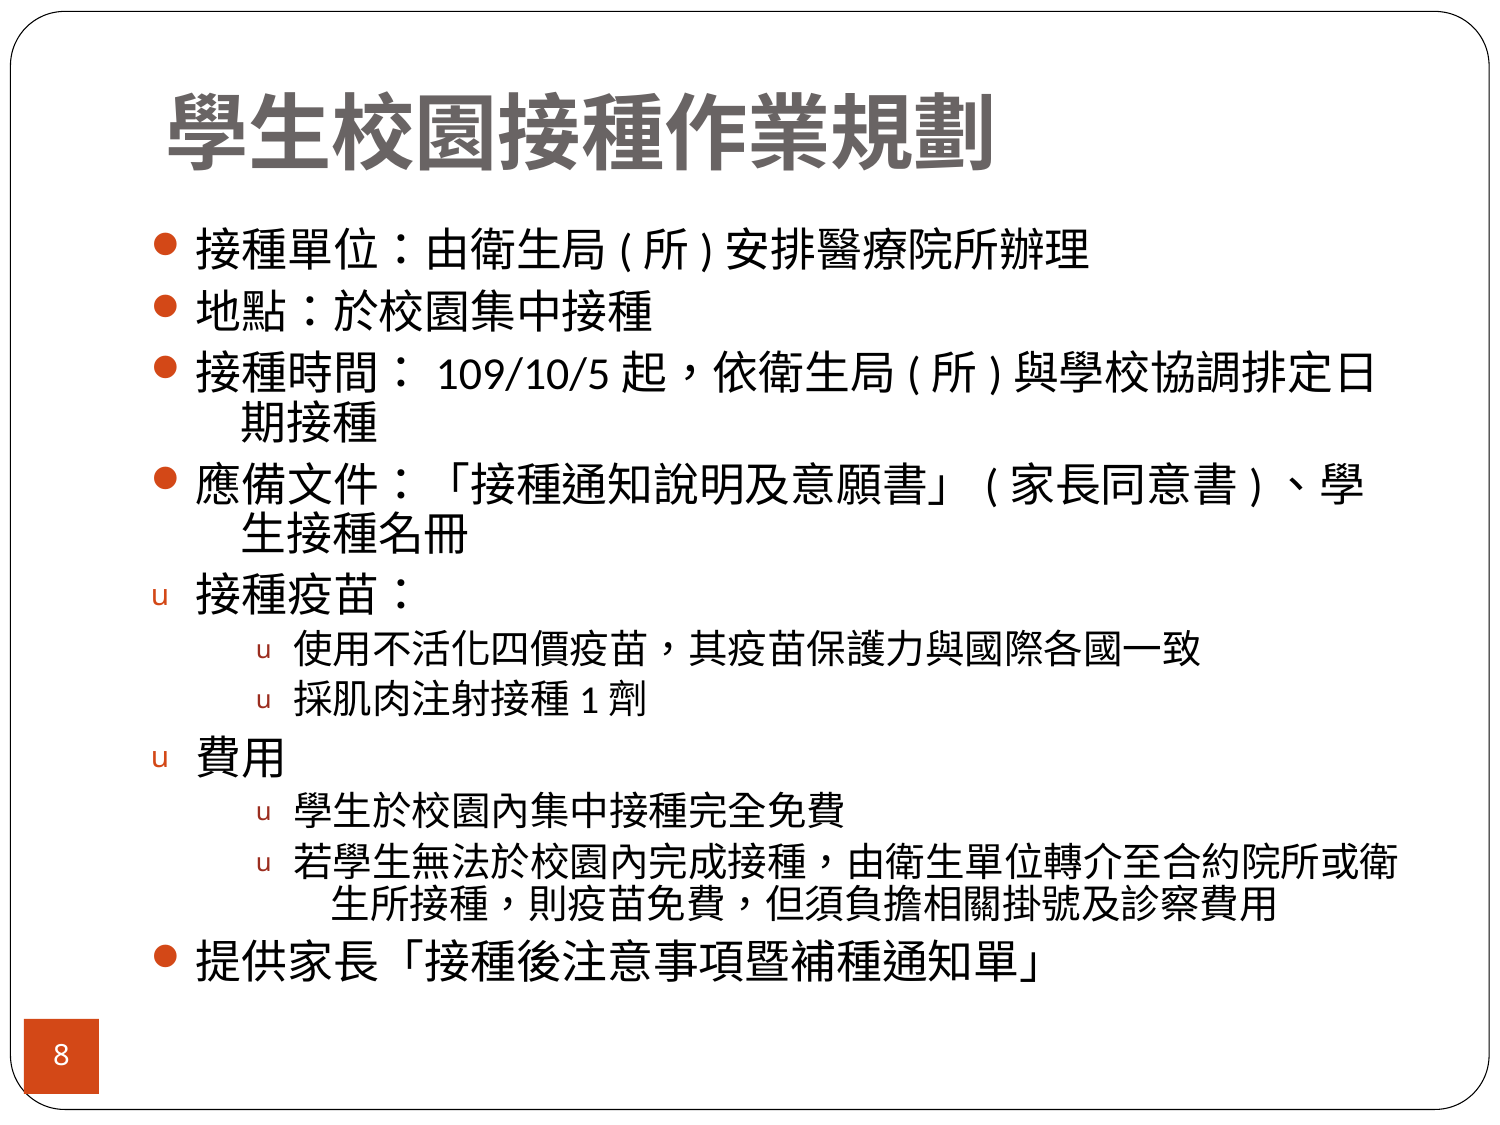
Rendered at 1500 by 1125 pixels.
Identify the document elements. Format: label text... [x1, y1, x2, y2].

title 學生校園接種作業規劃 [150, 7, 1426, 195]
list 接種單位：由衛生局(所)安排醫療院所辦理 地點：於校園集中接種 接種時間：109/10/5起，依衛生局(所)與學校協調排定日期接種 應備文件：「接種通知說明及意願書」(家長同意書)、學生接種名冊 接種疫苗： 使用不活化四價疫苗，其疫苗保護力與國際各國一致 採肌肉注射接種1劑 費用 學生於校園內集中接種完全免費 若學生無法於校園內完成接種，由衛生單位轉介至合約院所或衛生所接種，則疫苗免費，但須負擔相關掛號及診察費用 提供家長「接種後注意事項暨補種通知單」 [135, 219, 1424, 1047]
text_box [23, 1018, 99, 1094]
